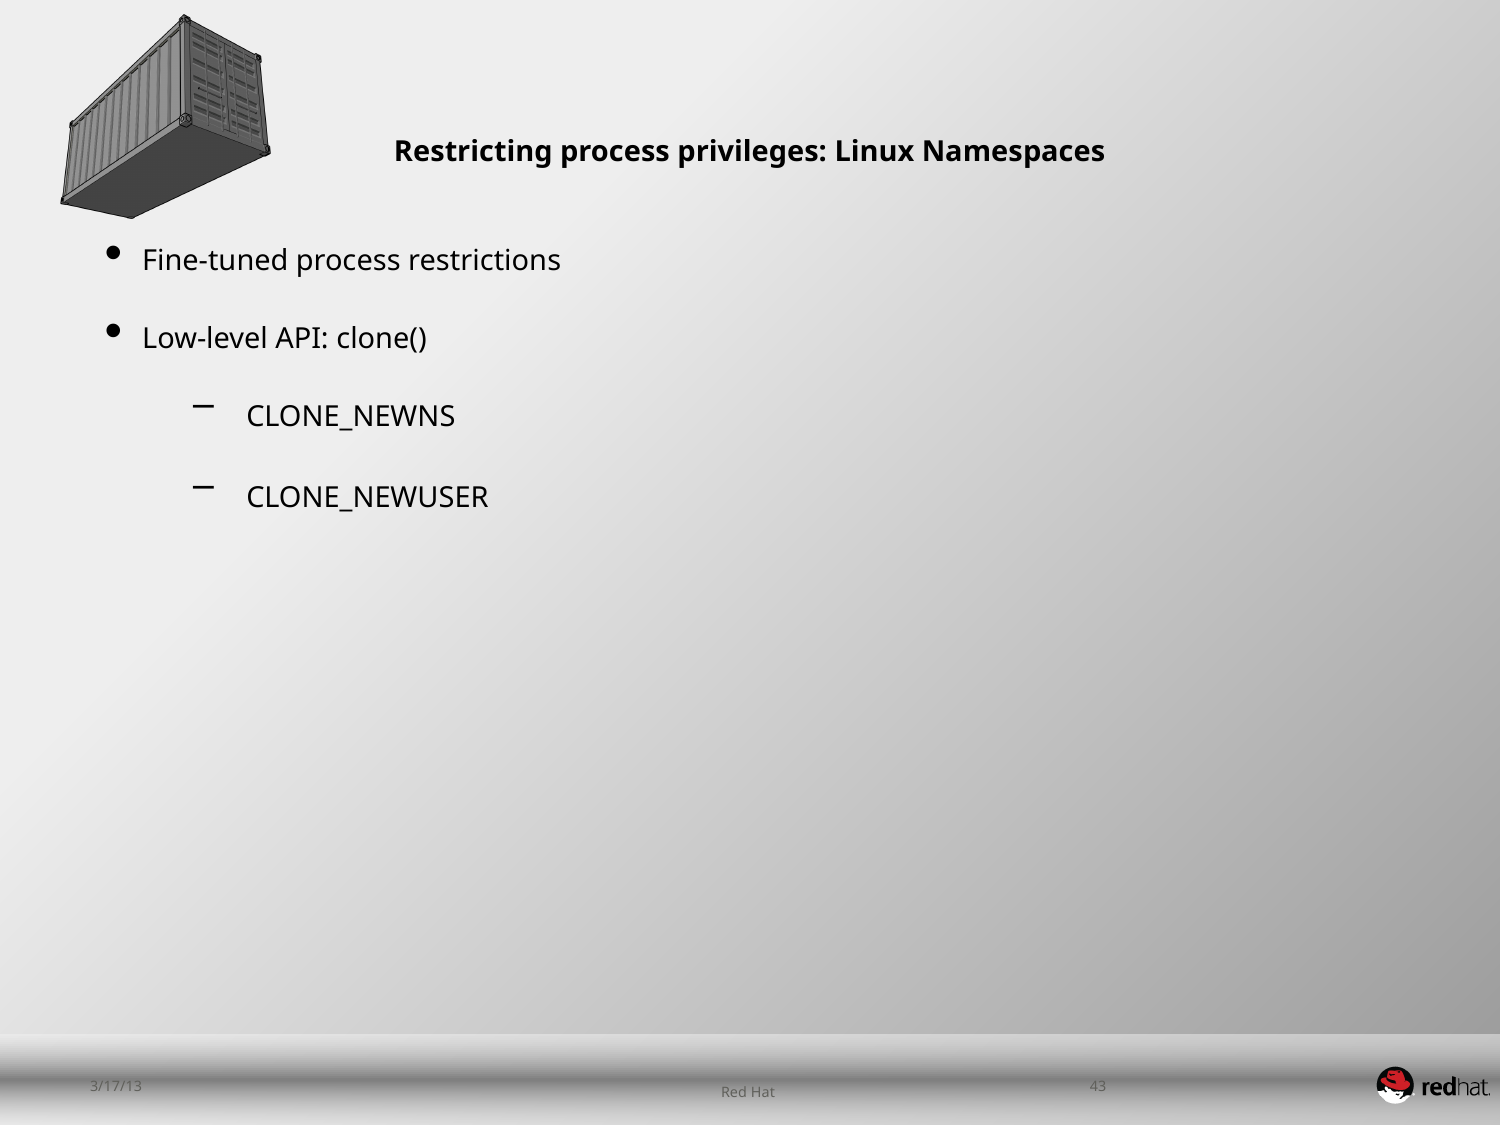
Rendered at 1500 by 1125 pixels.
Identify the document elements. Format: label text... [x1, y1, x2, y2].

slide_number 3/17/13 [75, 1051, 425, 1112]
picture [60, 14, 271, 219]
footer Red Hat [300, 1065, 1200, 1110]
list Fine-tuned process restrictions Low-level API: clone() CLONE_NEWNS CLONE_NEWUSER [74, 209, 1425, 1012]
slide_number <number> [1074, 1051, 1337, 1112]
picture [1364, 1057, 1500, 1110]
title Restricting process privileges: Linux Namespaces [271, 22, 1426, 188]
